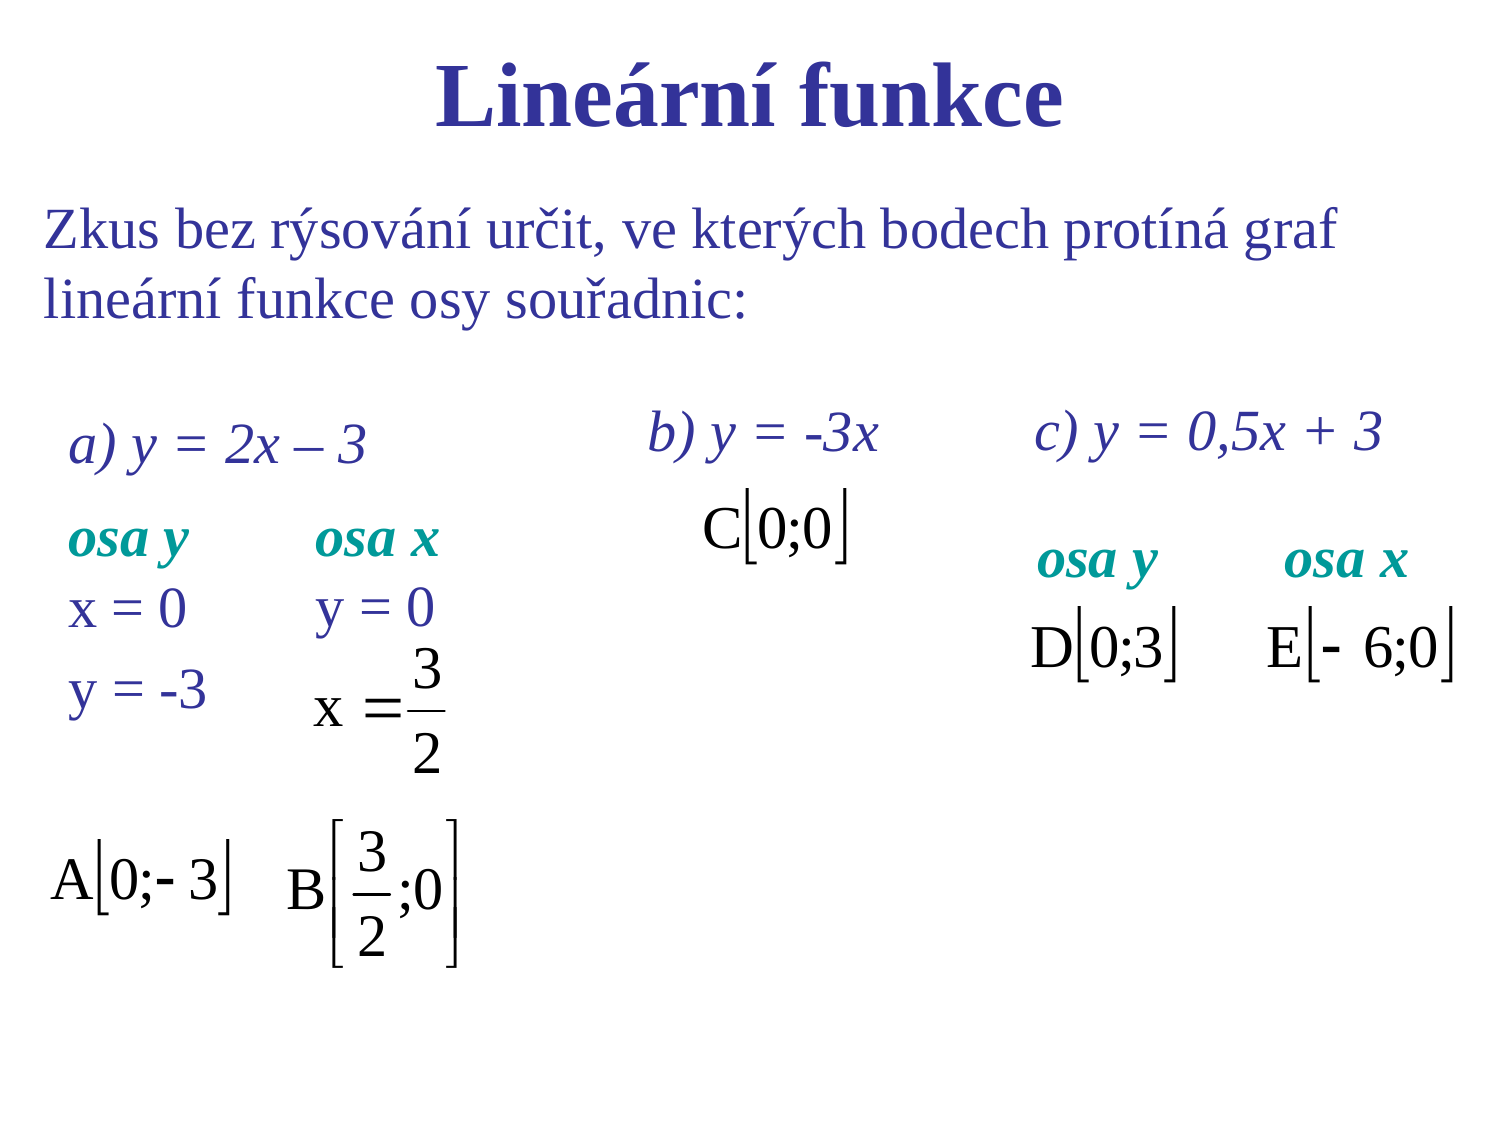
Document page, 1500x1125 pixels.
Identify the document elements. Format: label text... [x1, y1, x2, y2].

chart [1257, 606, 1466, 693]
text_box x = 0 [53, 561, 218, 642]
text_box osa y [1022, 511, 1188, 598]
chart [41, 839, 243, 925]
text_box Zkus bez rýsování určit, ve kterých bodech protíná graf lineární funkce osy souřadnic: [29, 182, 1354, 339]
text_box y = 0 [301, 560, 466, 646]
chart [694, 488, 857, 575]
text_box y = -3 [53, 642, 238, 728]
text_box osa x [300, 490, 471, 577]
text_box osa y [53, 490, 219, 577]
text_box b) y = -3x [632, 385, 909, 471]
text_box a) y = 2x – 3 [53, 397, 398, 483]
text_box Lineární funkce [75, 0, 1426, 184]
chart [277, 808, 479, 980]
text_box osa x [1269, 511, 1440, 598]
text_box c) y = 0,5x + 3 [1019, 384, 1400, 470]
chart [1021, 606, 1189, 693]
chart [303, 630, 455, 787]
